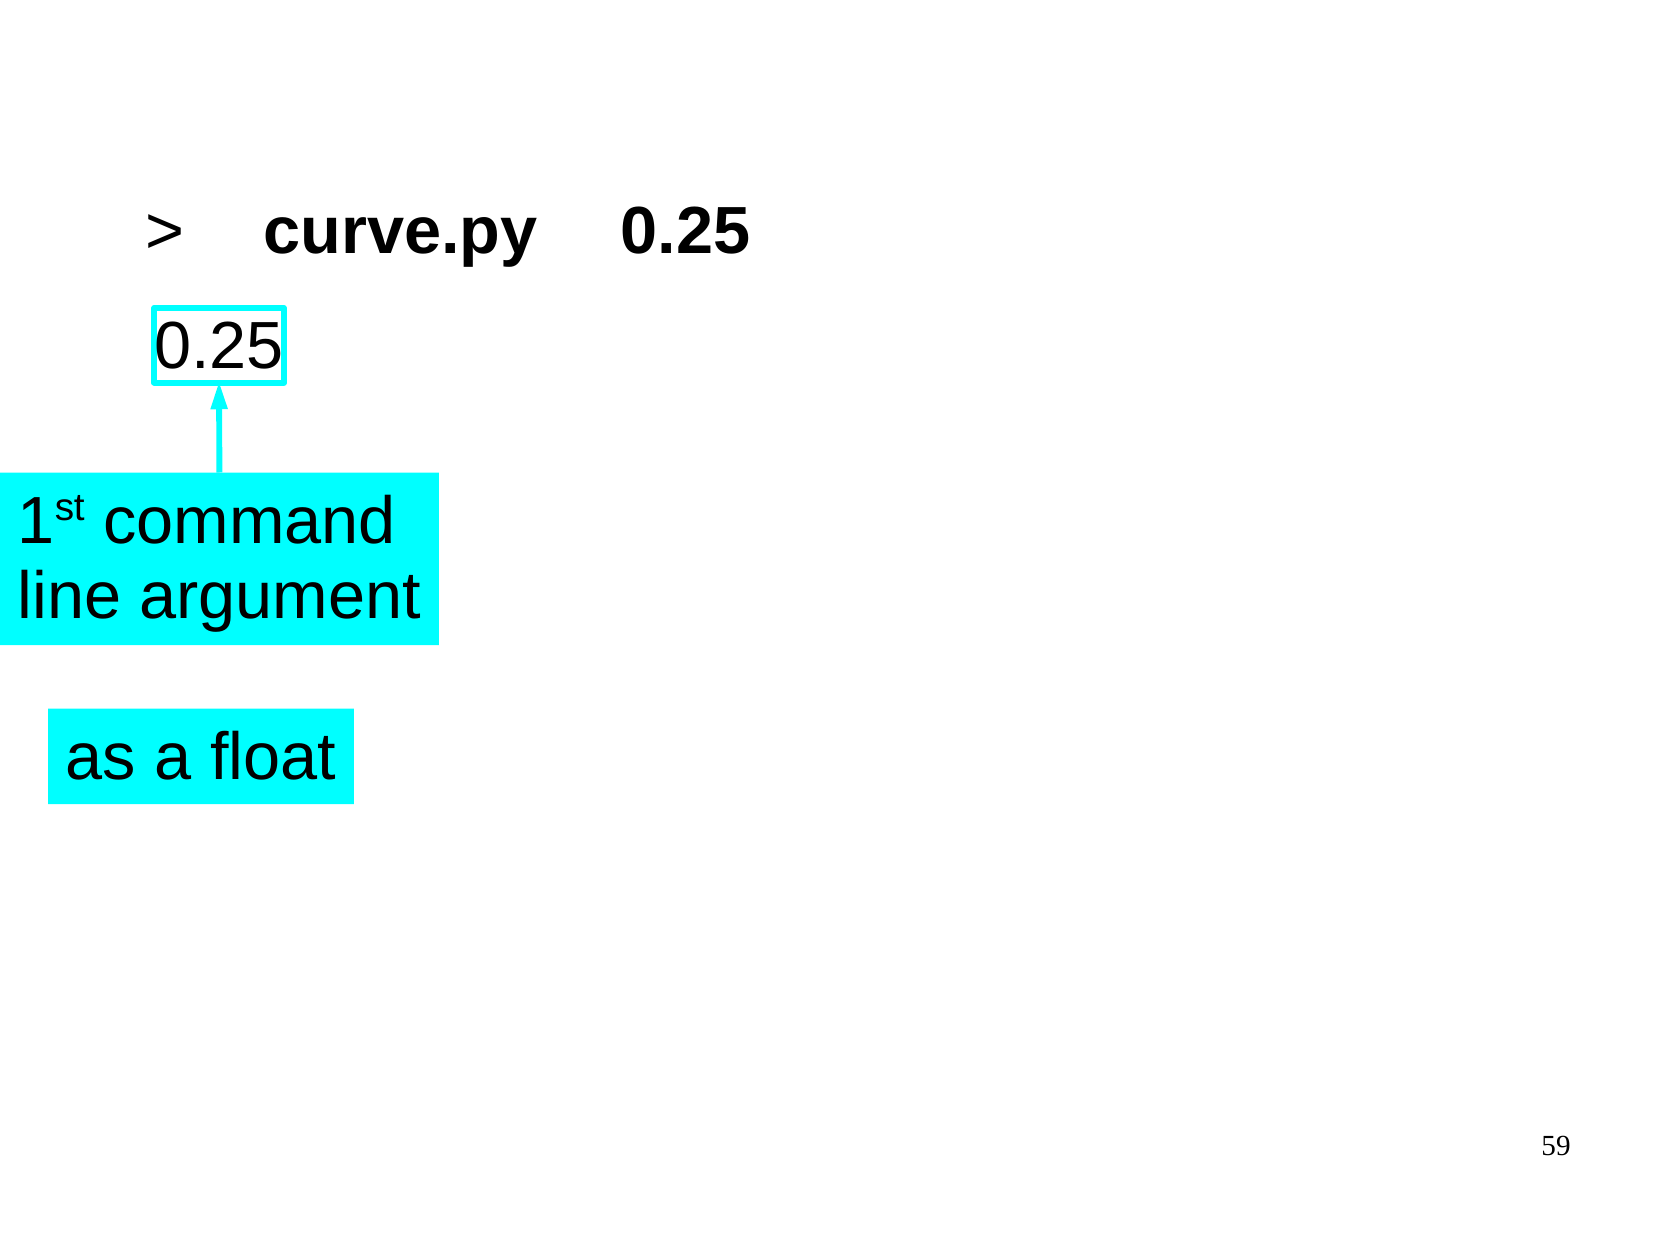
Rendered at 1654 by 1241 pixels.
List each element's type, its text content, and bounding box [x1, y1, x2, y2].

text_box 0.25 [154, 307, 284, 383]
text_box > [142, 189, 188, 271]
text_box 0.25 [617, 189, 754, 271]
text_box 1st command line argument [0, 472, 439, 646]
text_box as a float [48, 708, 354, 805]
text_box curve.py [260, 189, 541, 271]
